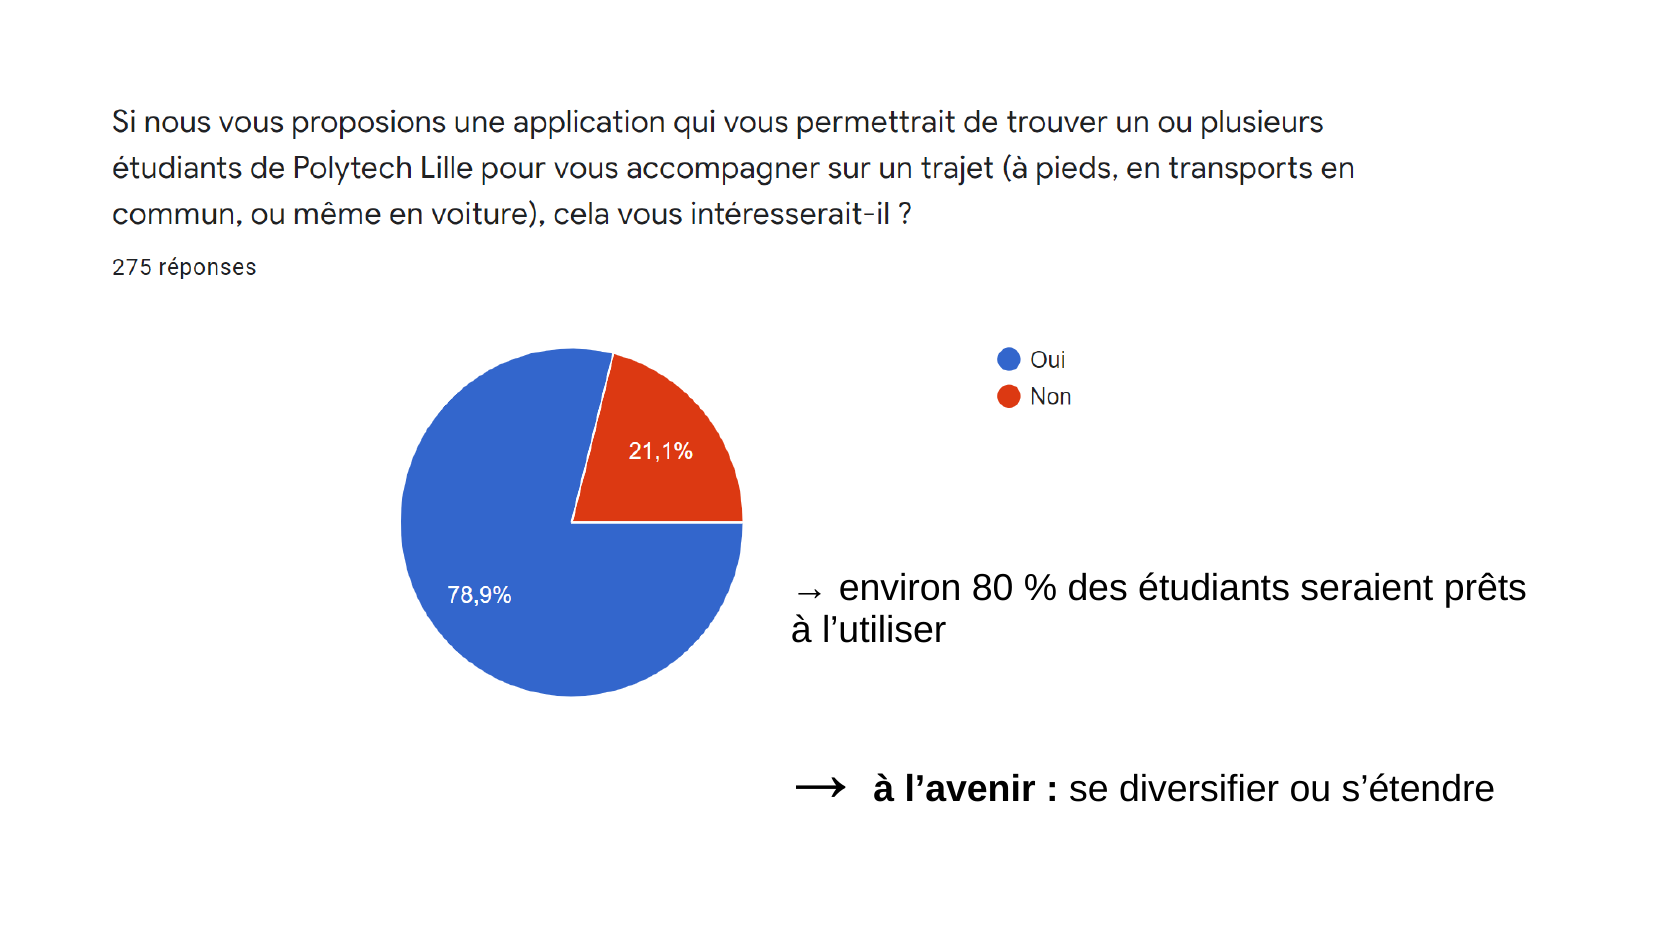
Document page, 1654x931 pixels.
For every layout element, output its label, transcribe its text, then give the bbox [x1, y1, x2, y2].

text_box → à l’avenir : se diversifier ou s’étendre [764, 718, 1521, 827]
picture [88, 88, 1418, 709]
text_box → environ 80 % des étudiants seraient prêts à l’utiliser [776, 558, 1595, 709]
